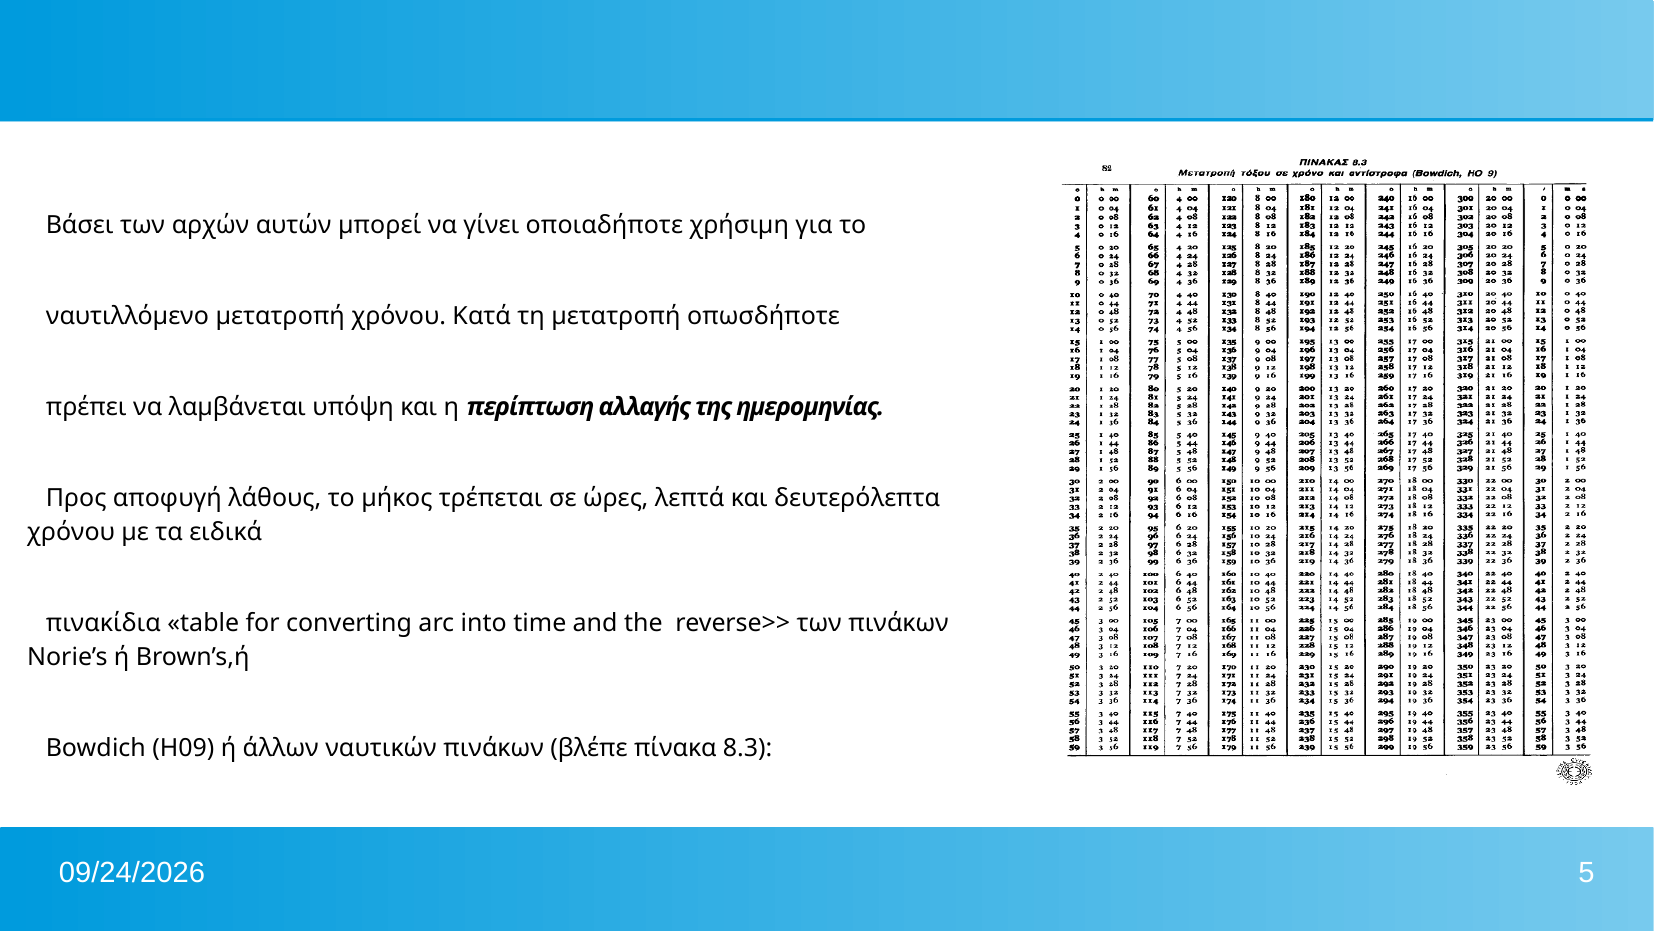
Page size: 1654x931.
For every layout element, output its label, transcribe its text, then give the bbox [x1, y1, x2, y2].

picture [1050, 149, 1595, 788]
list Βάσει των αρχών αυτών μπορεί να γίνει οποιαδήποτε χρήσιμη για το ναυτιλλόμενο μετατροπή χρόνου. Κατά τη μετατροπή οπωσδήποτε πρέπει να λαμβάνεται υπόψη και η περίπτωση αλλαγής της ημερομηνίας. Προς αποφυγή λάθους, το μήκος τρέπεται σε ώρες, λεπτά και δευτερόλεπτα χρόνου με τα ειδικά πινακίδια «table for converting arc into time and the reverse>> των πινάκων Norie’s ή Brown’s,ή Bowdich (Η09) ή άλλων ναυτικών πινάκων (βλέπε πίνακα 8.3): [0, 150, 1050, 788]
